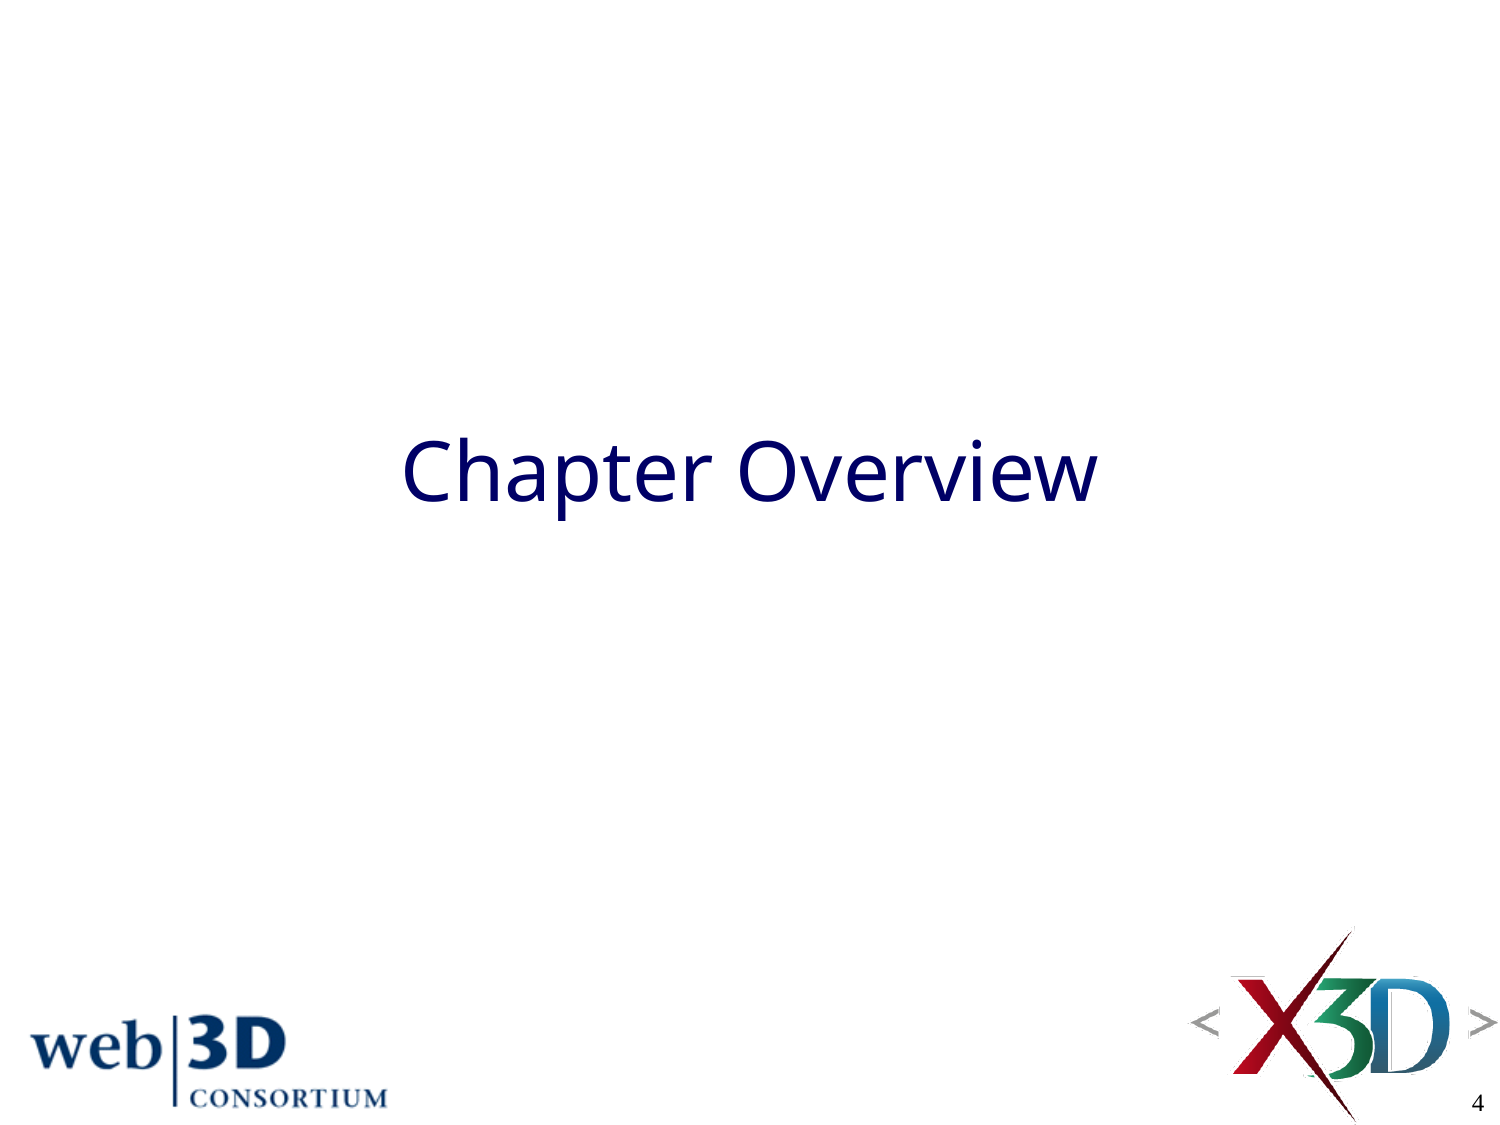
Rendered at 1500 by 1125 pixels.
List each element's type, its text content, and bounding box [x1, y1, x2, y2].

picture [1187, 926, 1500, 1125]
picture [12, 998, 413, 1118]
title Chapter Overview [112, 374, 1388, 563]
